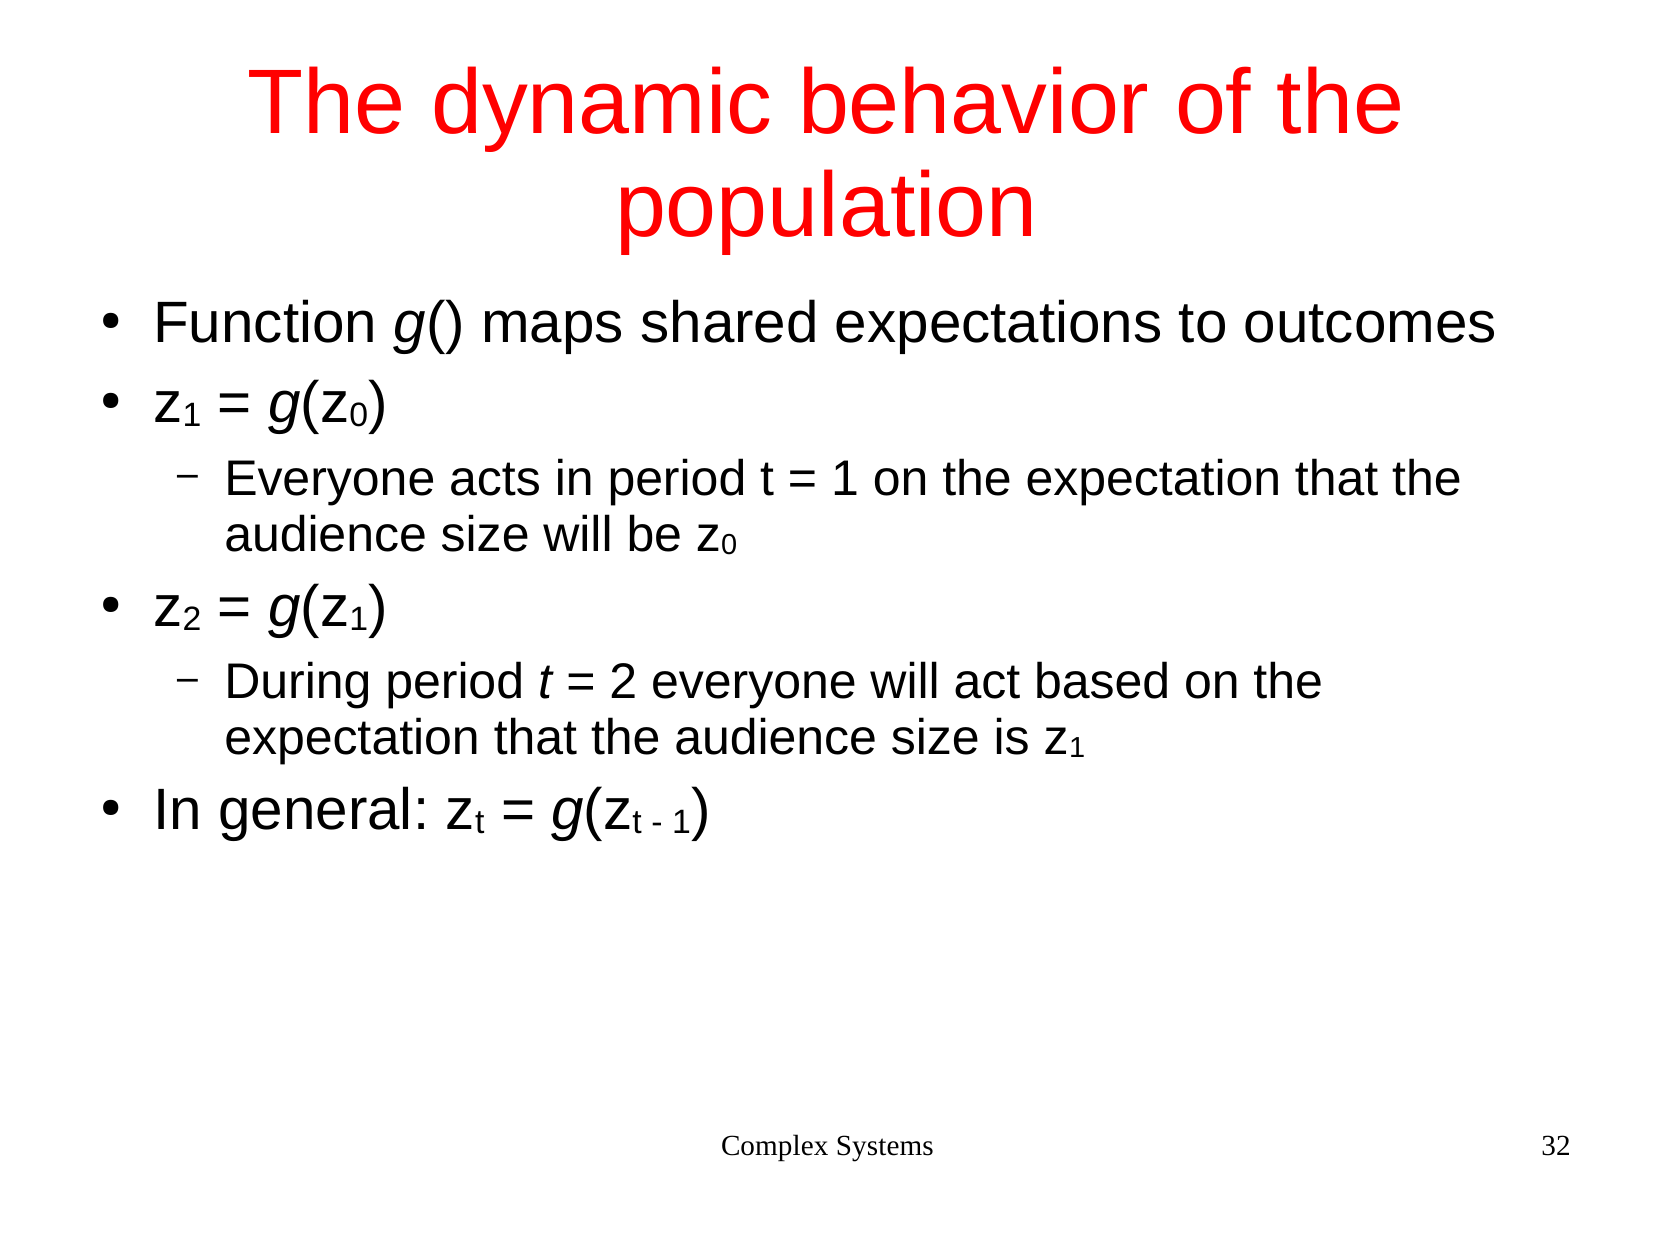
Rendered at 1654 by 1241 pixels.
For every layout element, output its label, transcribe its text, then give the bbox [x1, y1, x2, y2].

list Function g() maps shared expectations to outcomes z1 = g(z0) Everyone acts in period t = 1 on the expectation that the audience size will be z0 z2 = g(z1) During period t = 2 everyone will act based on the expectation that the audience size is z1 In general: zt = g(zt - 1) [82, 290, 1571, 1109]
title The dynamic behavior of the population [82, 49, 1571, 257]
